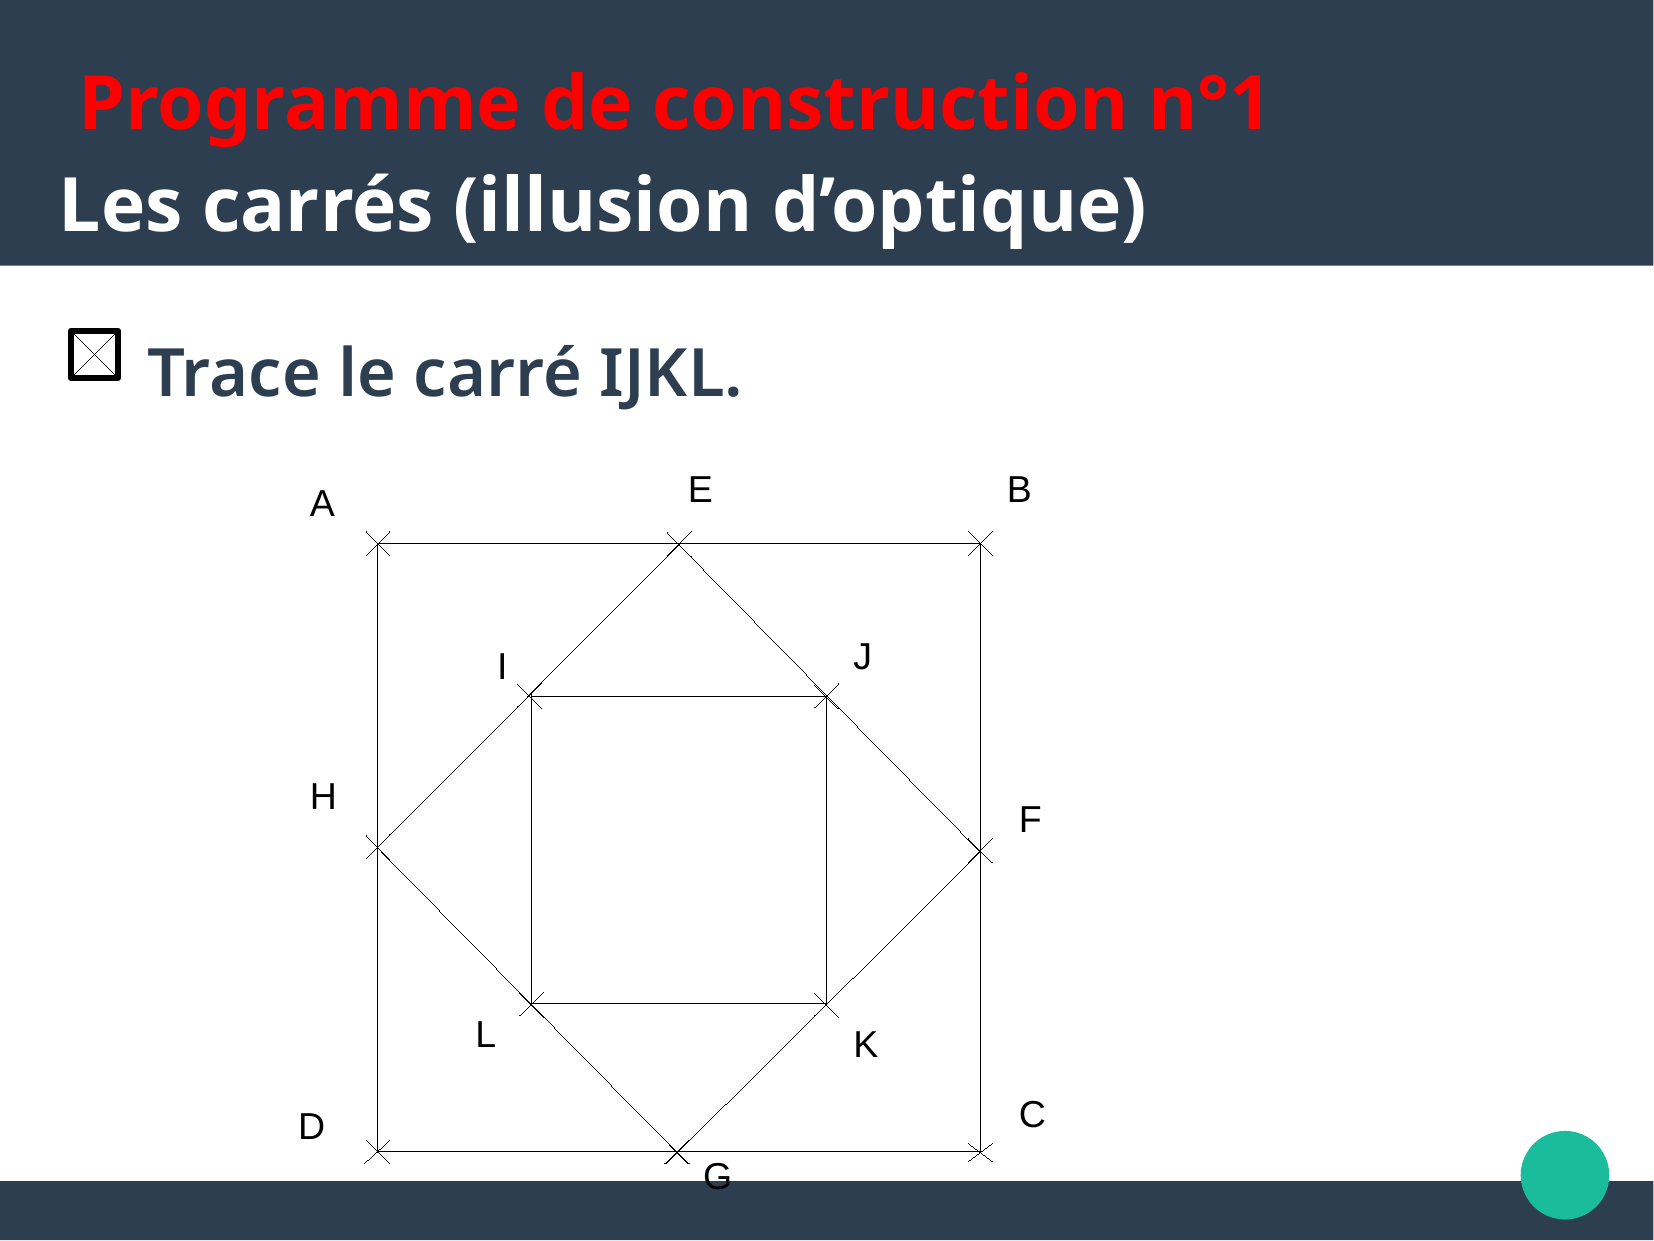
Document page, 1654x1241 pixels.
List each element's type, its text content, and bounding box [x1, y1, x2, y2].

text_box I [482, 637, 518, 695]
title Programme de construction n°1 Les carrés (illusion d’optique) [59, 49, 1595, 207]
text_box A [295, 474, 350, 532]
text_box G [688, 1147, 748, 1205]
text_box K [838, 1015, 898, 1073]
text_box B [992, 460, 1063, 520]
text_box [70, 330, 119, 378]
text_box J [838, 628, 898, 686]
list Trace le carré IJKL. [378, 544, 980, 1151]
text_box D [283, 1098, 343, 1156]
text_box L [460, 1006, 520, 1063]
text_box E [673, 460, 733, 518]
text_box H [295, 767, 355, 825]
text_box C [1003, 1086, 1061, 1144]
text_box F [1003, 791, 1099, 849]
list Trace le carré IJKL. [59, 324, 1595, 1152]
